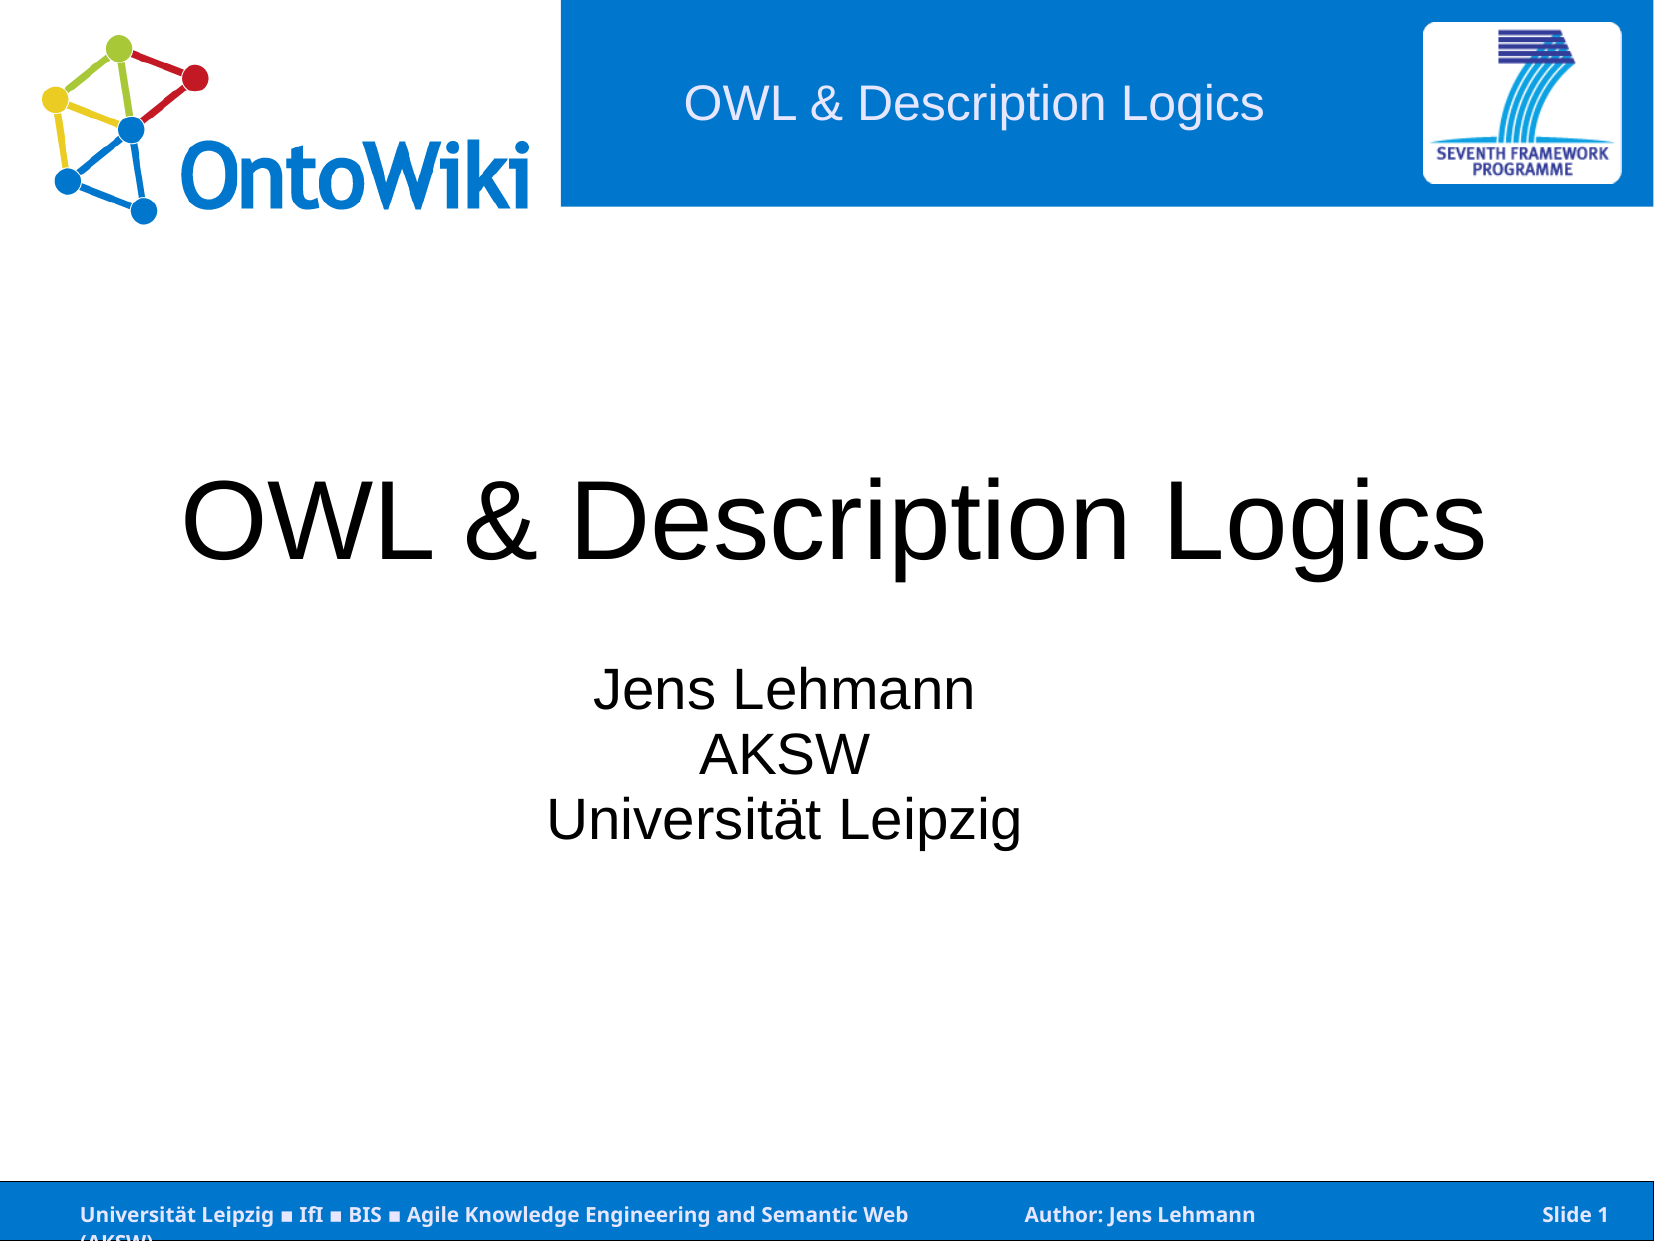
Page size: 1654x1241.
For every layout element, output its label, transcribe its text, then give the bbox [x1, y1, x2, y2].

picture [1423, 22, 1622, 184]
picture [41, 34, 532, 231]
text_box Jens Lehmann AKSW Universität Leipzig [531, 649, 1039, 860]
text_box OWL & Description Logics [165, 450, 1504, 591]
